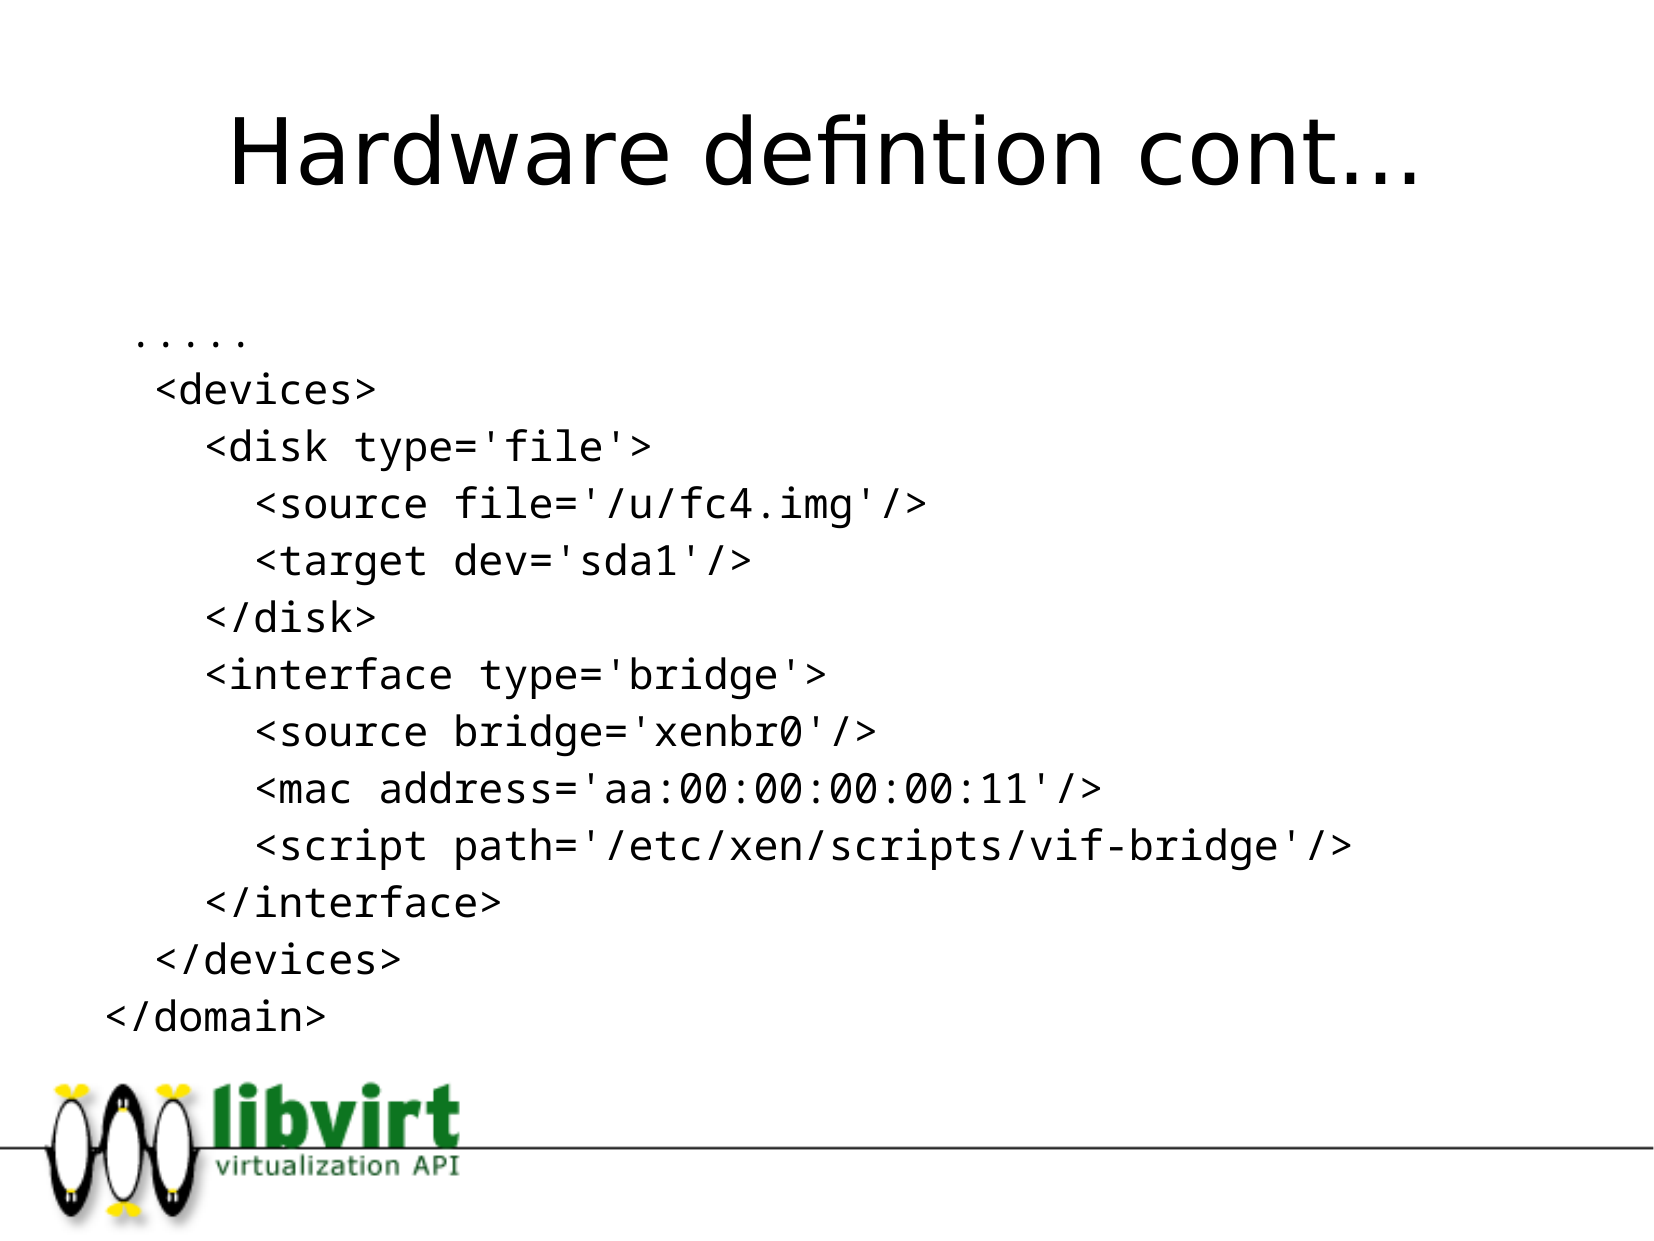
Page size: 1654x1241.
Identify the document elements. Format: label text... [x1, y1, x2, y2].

text_box ..... <devices> <disk type='file'> <source file='/u/fc4.img'/> <target dev='sda1'/> </disk> <interface type='bridge'> <source bridge='xenbr0'/> <mac address='aa:00:00:00:00:11'/> <script path='/etc/xen/scripts/vif-bridge'/> </interface> </devices> </domain> [88, 295, 1565, 1076]
title Hardware defintion cont... [82, 49, 1571, 257]
picture [0, 1076, 1654, 1241]
